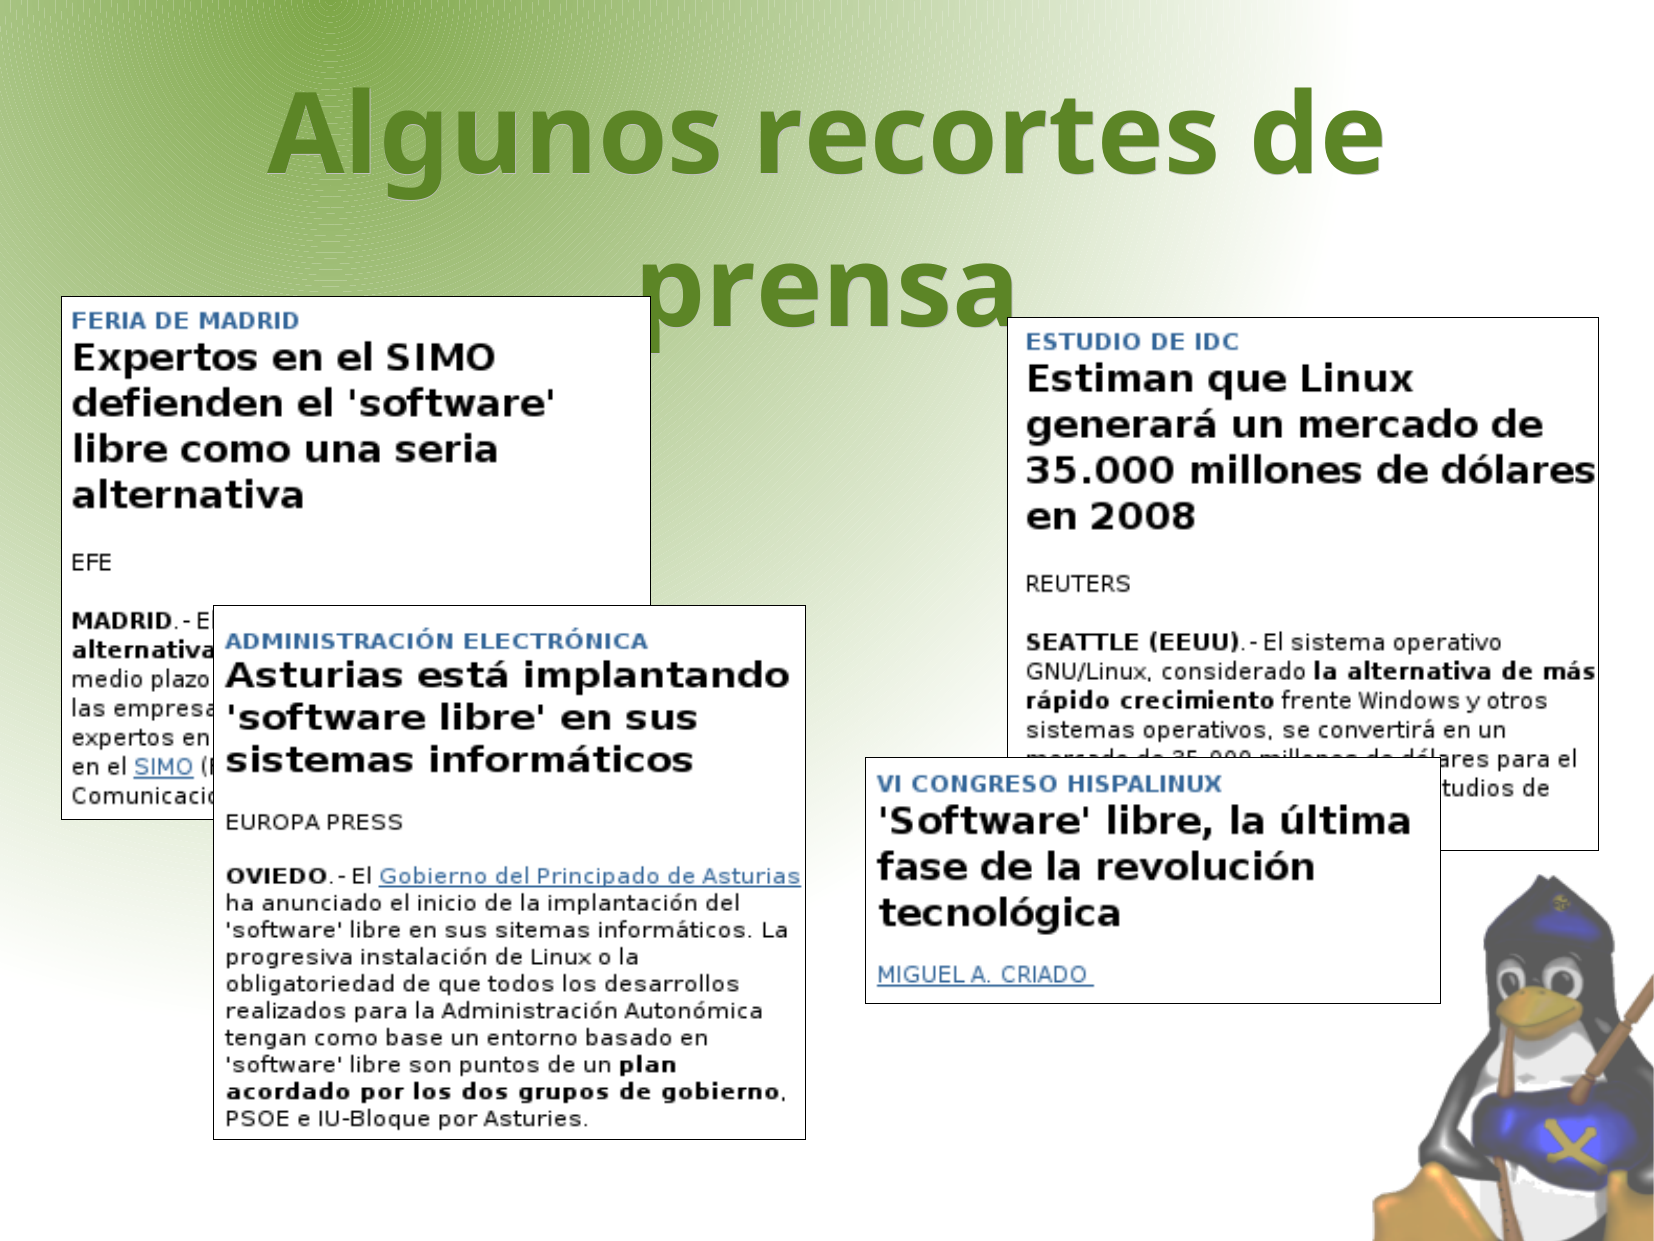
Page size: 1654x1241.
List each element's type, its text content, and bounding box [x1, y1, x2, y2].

picture [61, 296, 806, 1140]
title Algunos recortes de prensa [121, 102, 1534, 311]
picture [865, 317, 1654, 1241]
